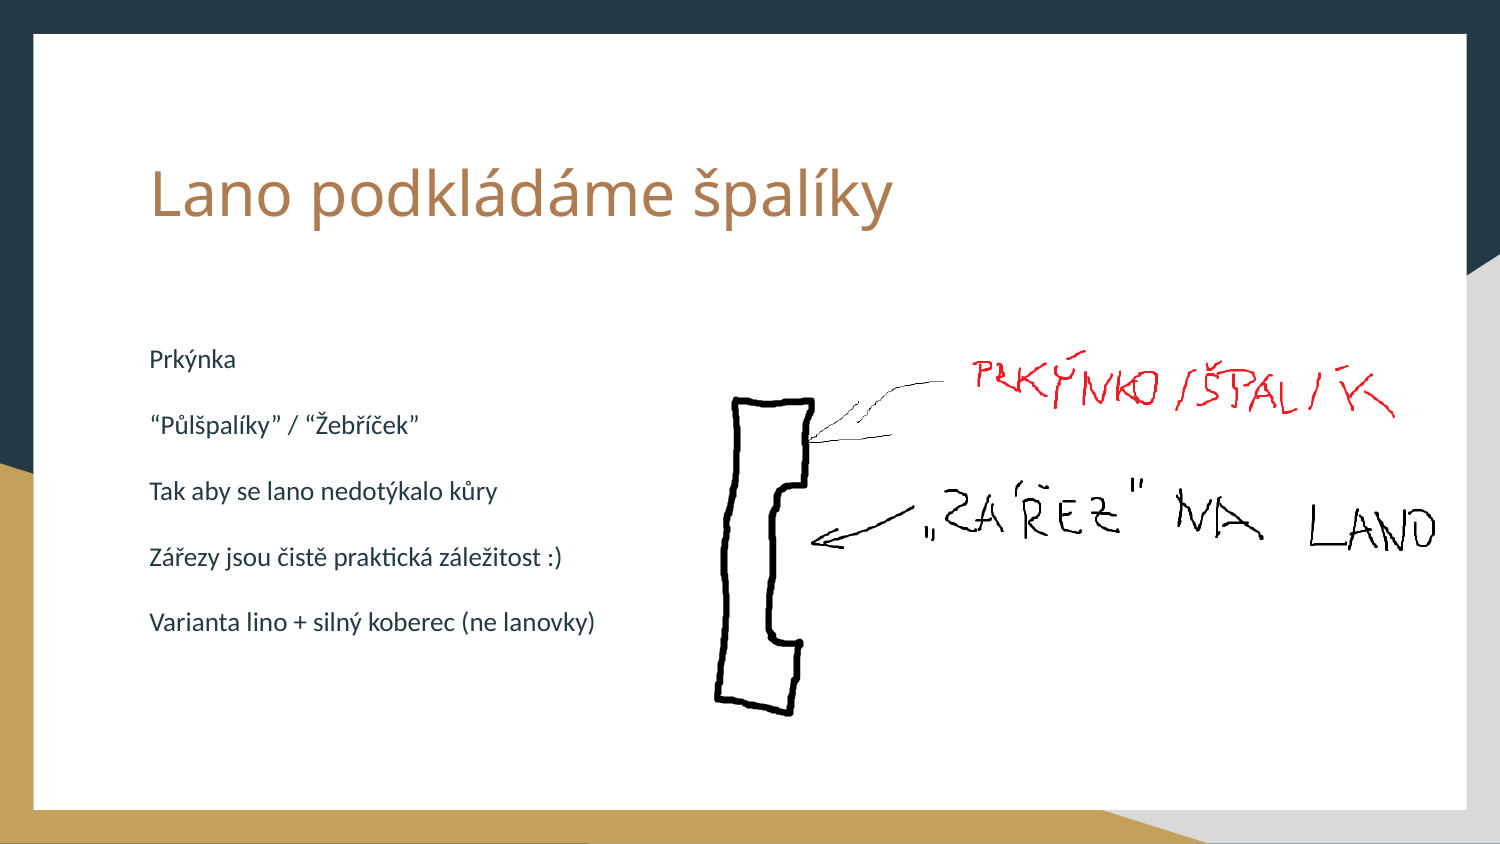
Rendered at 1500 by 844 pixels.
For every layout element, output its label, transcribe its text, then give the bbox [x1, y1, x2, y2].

picture [633, 338, 1455, 729]
title Lano podkládáme špalíky [134, 138, 1366, 296]
list Prkýnka “Půlšpalíky” / “Žebříček” Tak aby se lano nedotýkalo kůry Zářezy jsou čistě praktická záležitost :) Varianta lino + silný koberec (ne lanovky) [134, 326, 1366, 729]
